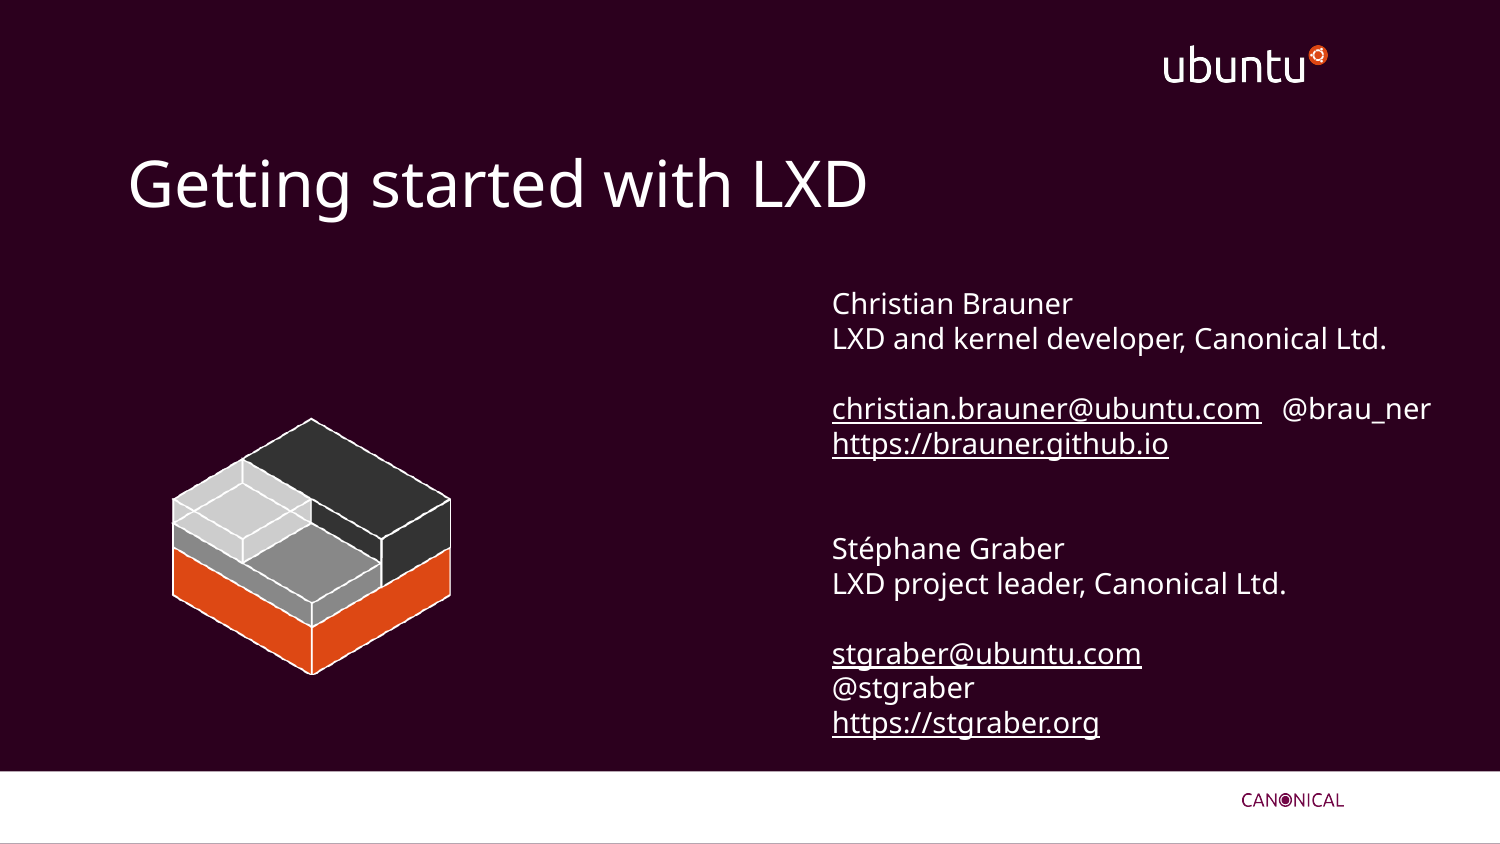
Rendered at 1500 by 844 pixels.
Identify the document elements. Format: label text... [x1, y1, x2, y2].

picture [1242, 793, 1344, 807]
picture [171, 417, 451, 675]
picture [1164, 45, 1328, 83]
title Getting started with LXD [112, 106, 1388, 236]
text_box Christian Brauner LXD and kernel developer, Canonical Ltd. christian.brauner@ubuntu.com @brau_ner https://brauner.github.io Stéphane Graber LXD project leader, Canonical Ltd. stgraber@ubuntu.com @stgraber https://stgraber.org [816, 235, 1471, 726]
